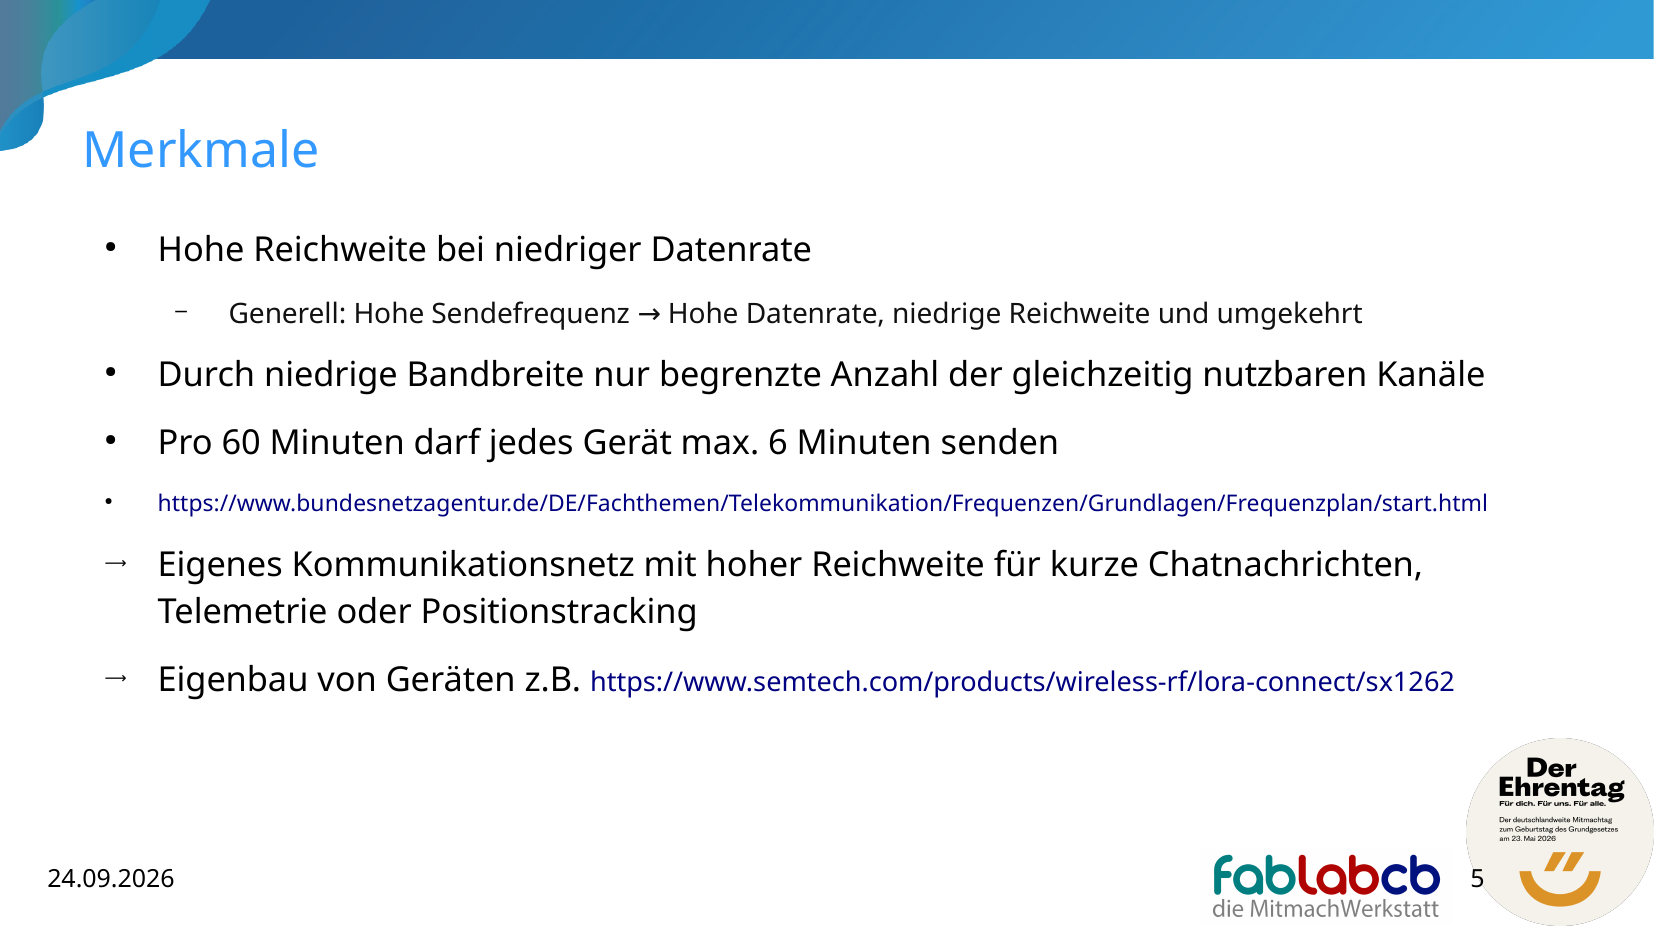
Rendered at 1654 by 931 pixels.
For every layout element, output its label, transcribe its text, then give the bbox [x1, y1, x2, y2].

list Hohe Reichweite bei niedriger Datenrate Generell: Hohe Sendefrequenz → Hohe Datenrate, niedrige Reichweite und umgekehrt Durch niedrige Bandbreite nur begrenzte Anzahl der gleichzeitig nutzbaren Kanäle Pro 60 Minuten darf jedes Gerät max. 6 Minuten senden https://www.bundesnetzagentur.de/DE/Fachthemen/Telekommunikation/Frequenzen/Grundlagen/Frequenzplan/start.html Eigenes Kommunikationsnetz mit hoher Reichweite für kurze Chatnachrichten, Telemetrie oder Positionstracking Eigenbau von Geräten z.B. https://www.semtech.com/products/wireless-rf/lora-connect/sx1262 [86, 225, 1576, 826]
title Merkmale [82, 99, 1571, 197]
picture [0, 0, 1654, 931]
